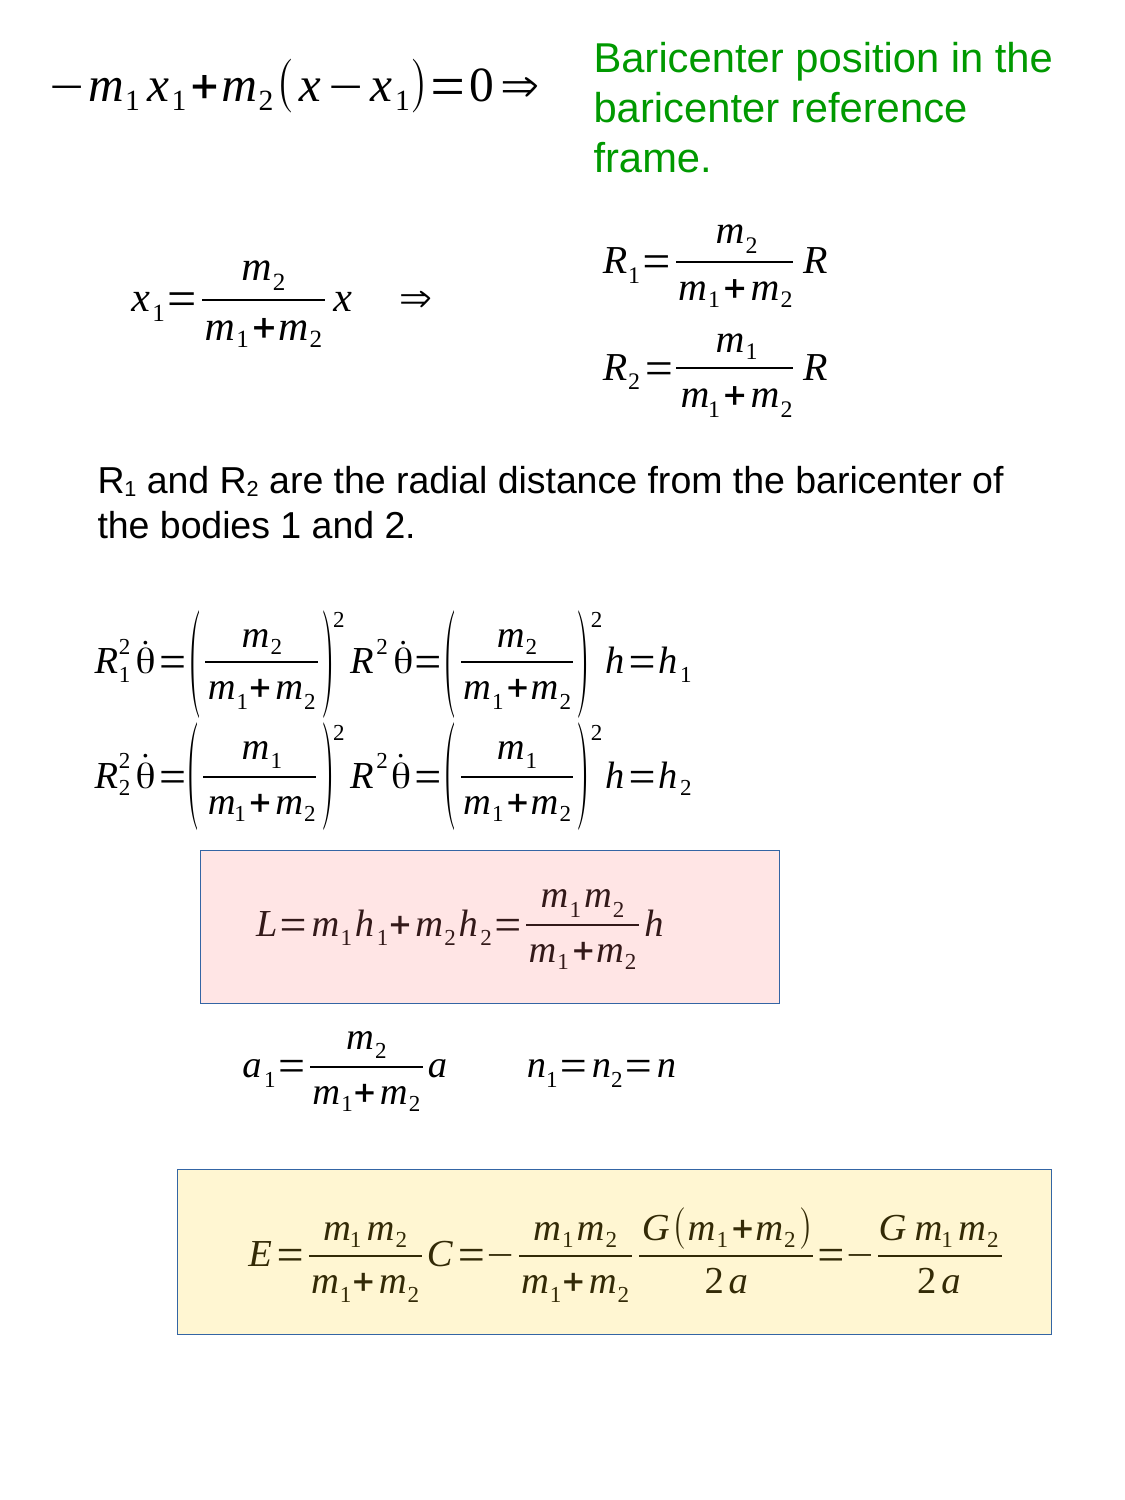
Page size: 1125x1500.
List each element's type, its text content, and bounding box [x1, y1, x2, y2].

chart [232, 1015, 686, 1118]
text_box [177, 1169, 1052, 1335]
chart [35, 54, 552, 119]
text_box [200, 850, 780, 1004]
chart [590, 208, 838, 422]
text_box Baricenter position in the baricenter reference frame. [578, 23, 1087, 189]
chart [118, 243, 445, 355]
text_box R1 and R2 are the radial distance from the baricenter of the bodies 1 and 2. [82, 448, 1028, 567]
chart [82, 606, 700, 833]
